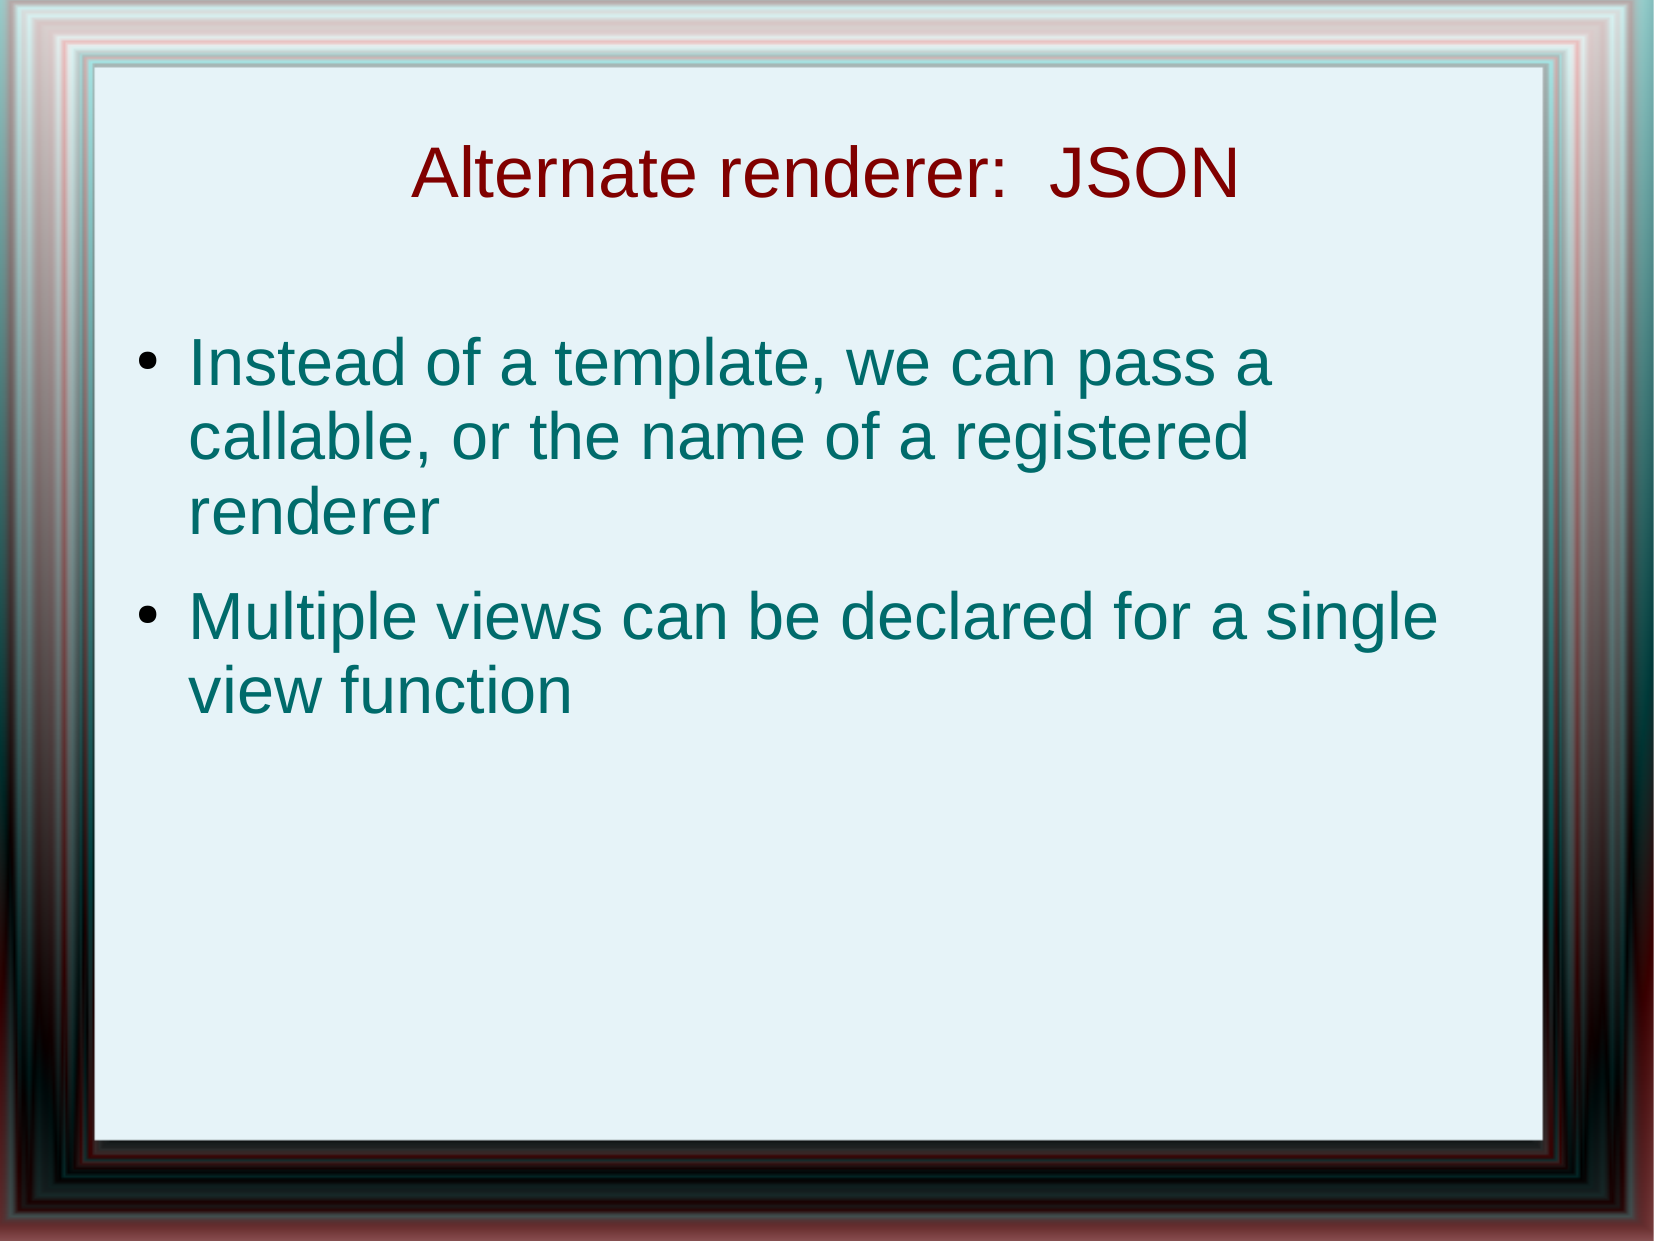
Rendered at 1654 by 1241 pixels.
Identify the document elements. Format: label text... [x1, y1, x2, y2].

title Alternate renderer: JSON [118, 88, 1536, 257]
picture [0, 0, 1654, 1241]
list Instead of a template, we can pass a callable, or the name of a registered renderer Multiple views can be declared for a single view function [118, 324, 1506, 1045]
